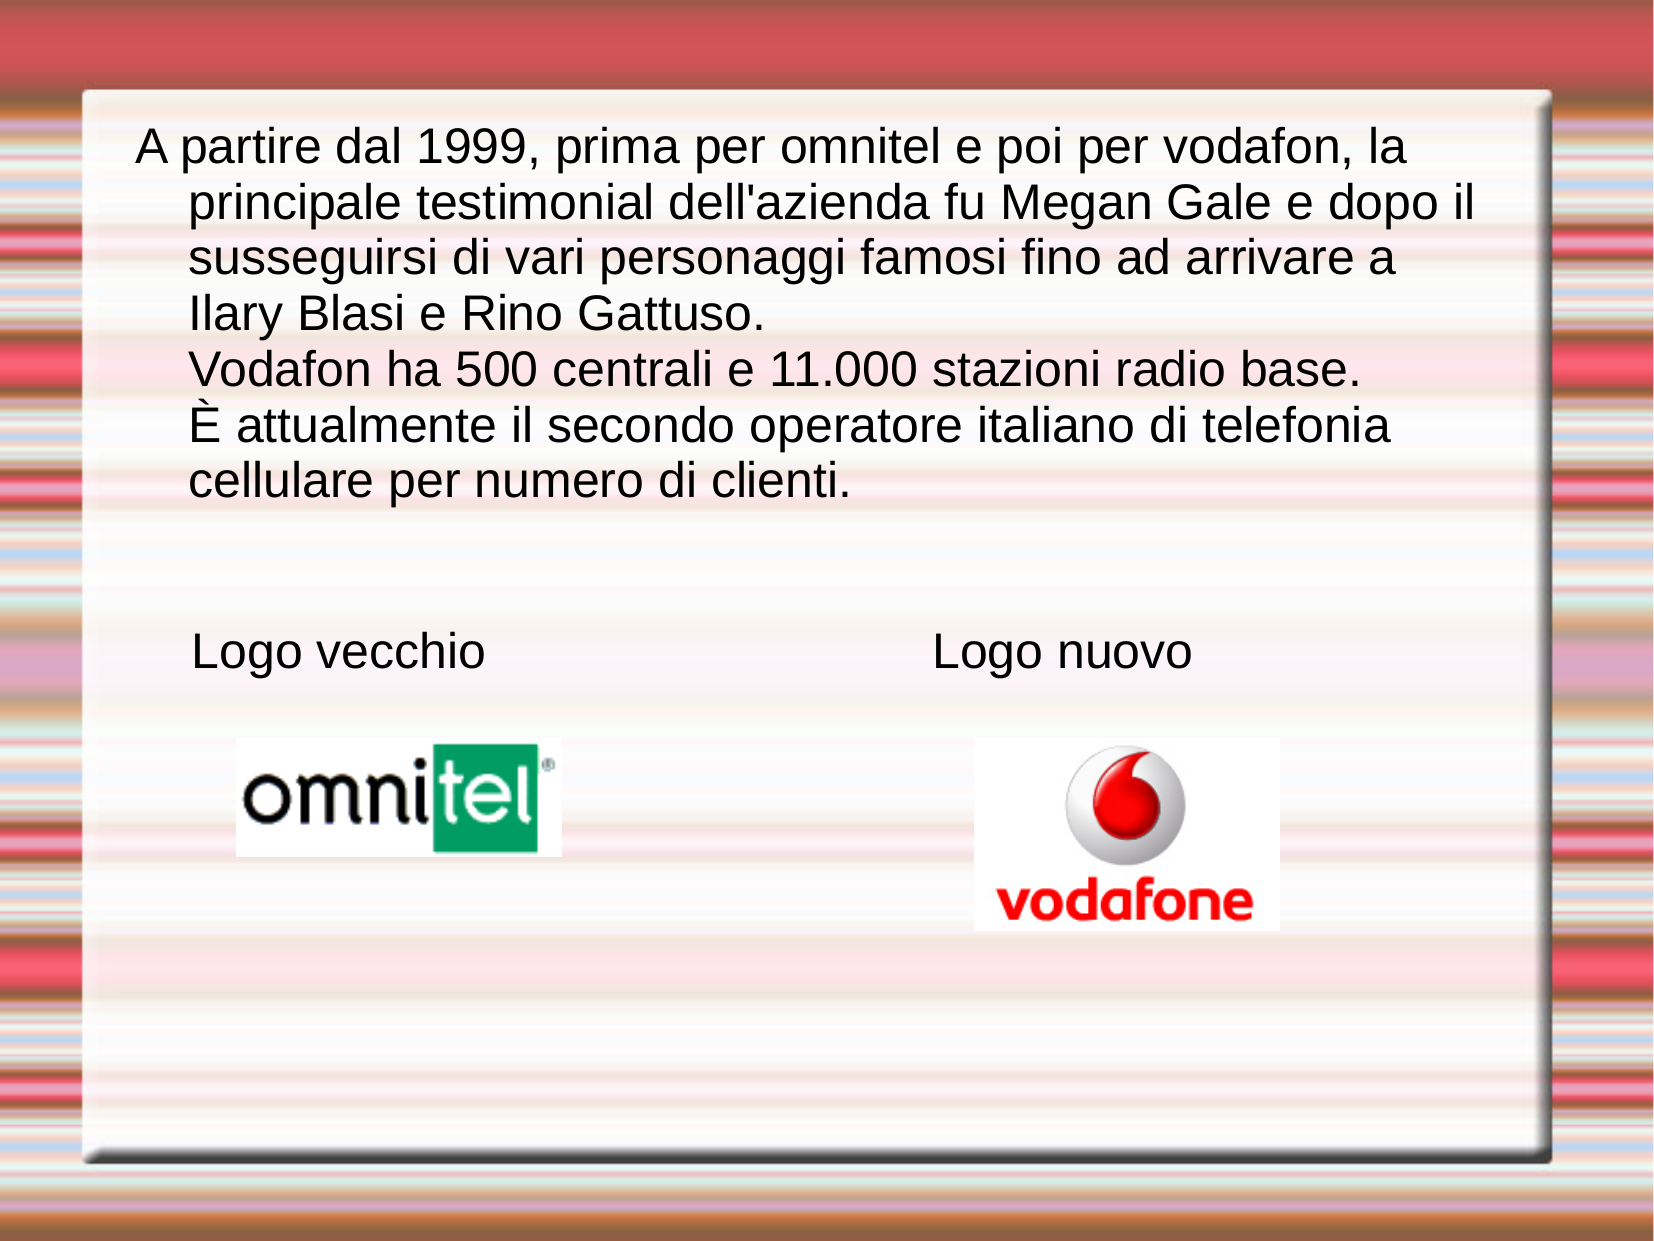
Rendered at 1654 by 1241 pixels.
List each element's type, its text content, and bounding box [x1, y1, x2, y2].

list A partire dal 1999, prima per omnitel e poi per vodafon, la principale testimonial dell'azienda fu Megan Gale e dopo il susseguirsi di vari personaggi famosi fino ad arrivare a Ilary Blasi e Rino Gattuso. Vodafon ha 500 centrali e 11.000 stazioni radio base. È attualmente il secondo operatore italiano di telefonia cellulare per numero di clienti. Logo vecchio Logo nuovo [118, 118, 1506, 1121]
text_box [501, 605, 853, 827]
picture [0, 0, 1654, 1241]
